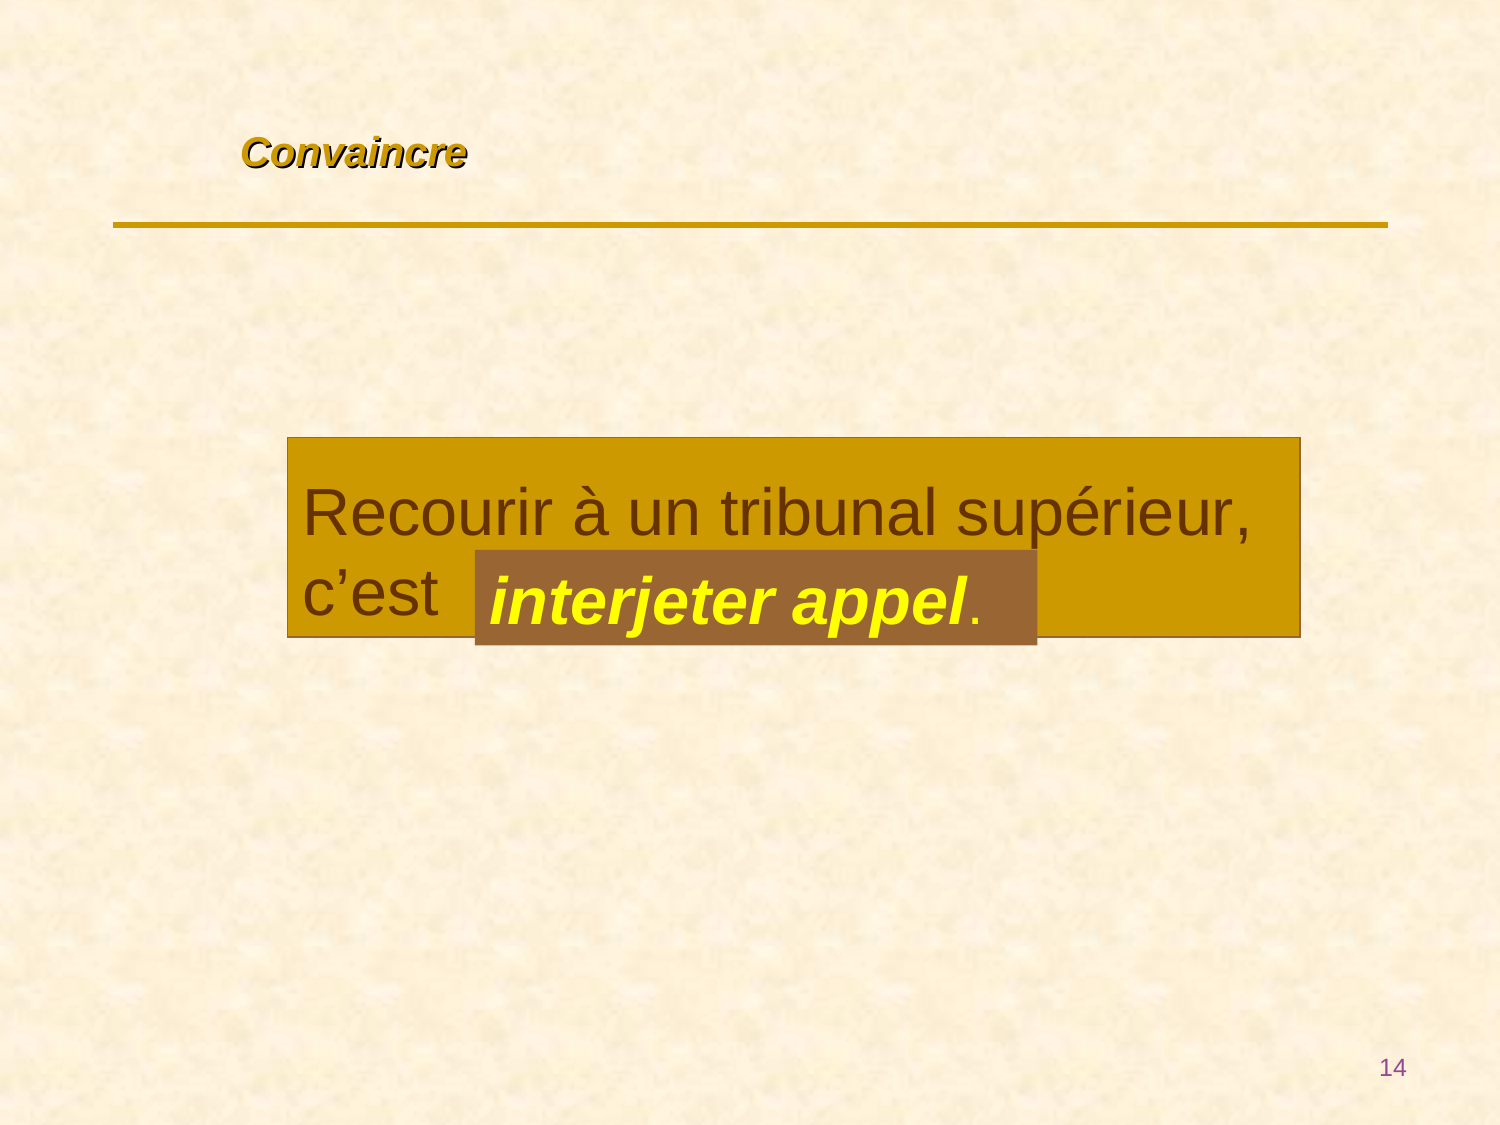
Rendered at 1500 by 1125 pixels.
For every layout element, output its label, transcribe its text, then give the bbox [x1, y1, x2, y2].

text_box interjeter appel. [474, 549, 1038, 646]
picture [0, 0, 1500, 1125]
text_box Convaincre [225, 116, 483, 183]
text_box Recourir à un tribunal supérieur, c’est … [287, 437, 1300, 637]
